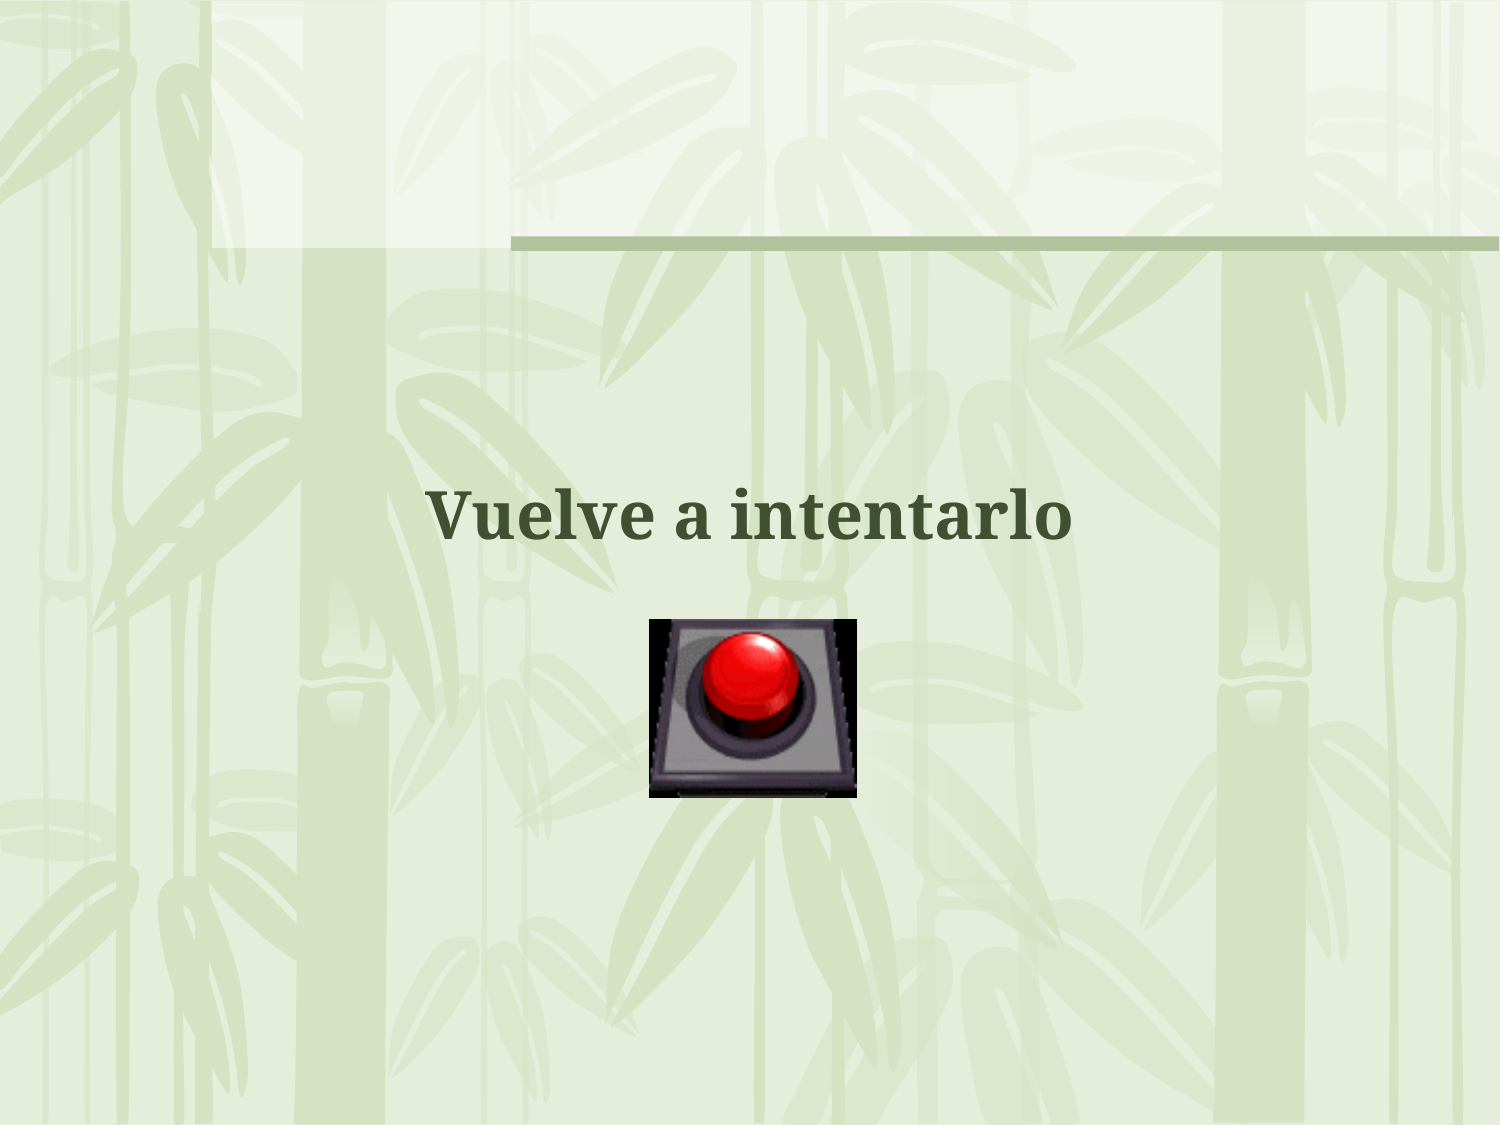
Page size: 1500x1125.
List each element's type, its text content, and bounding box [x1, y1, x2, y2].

subtitle Vuelve a intentarlo [75, 21, 1426, 1006]
picture [649, 619, 857, 798]
